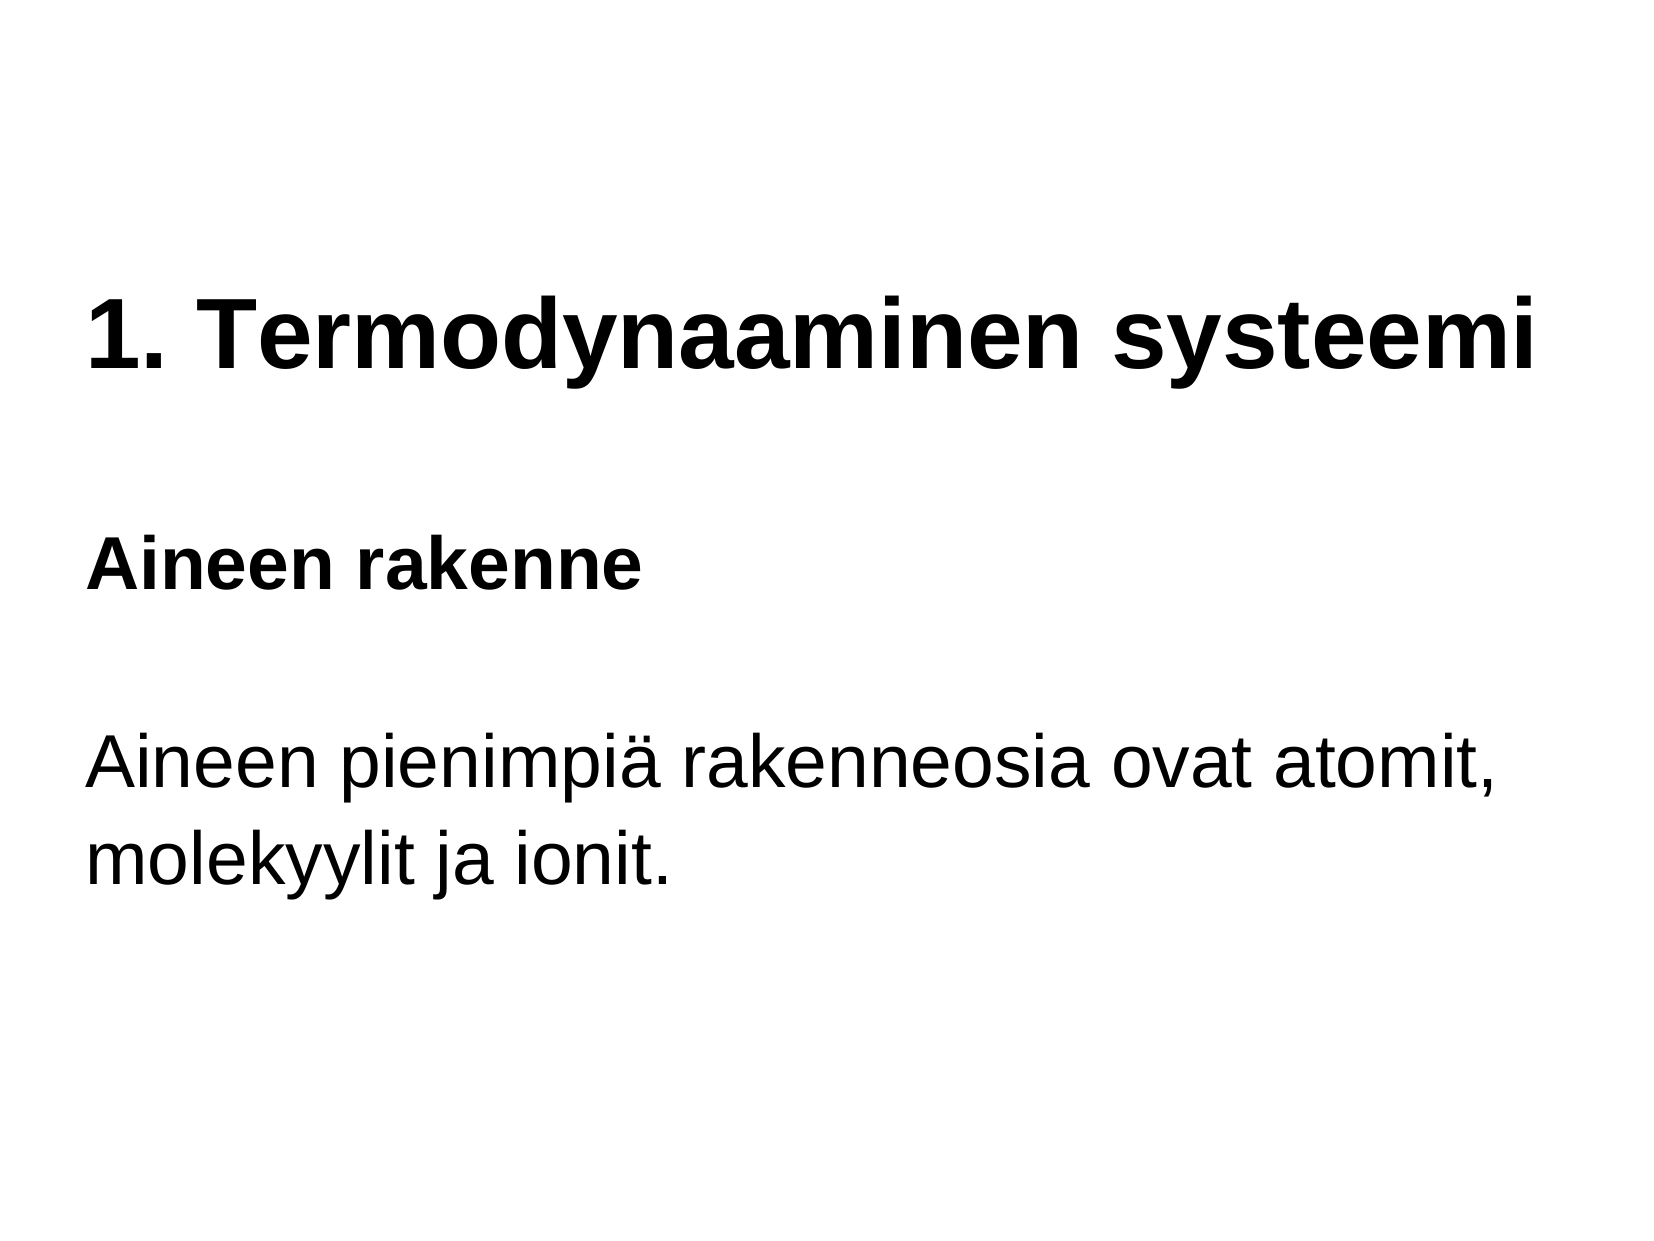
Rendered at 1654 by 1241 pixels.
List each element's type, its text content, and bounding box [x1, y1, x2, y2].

text_box 1. Termodynaaminen systeemi Aineen rakenne Aineen pienimpiä rakenneosia ovat atomit, molekyylit ja ionit. [70, 271, 1576, 695]
